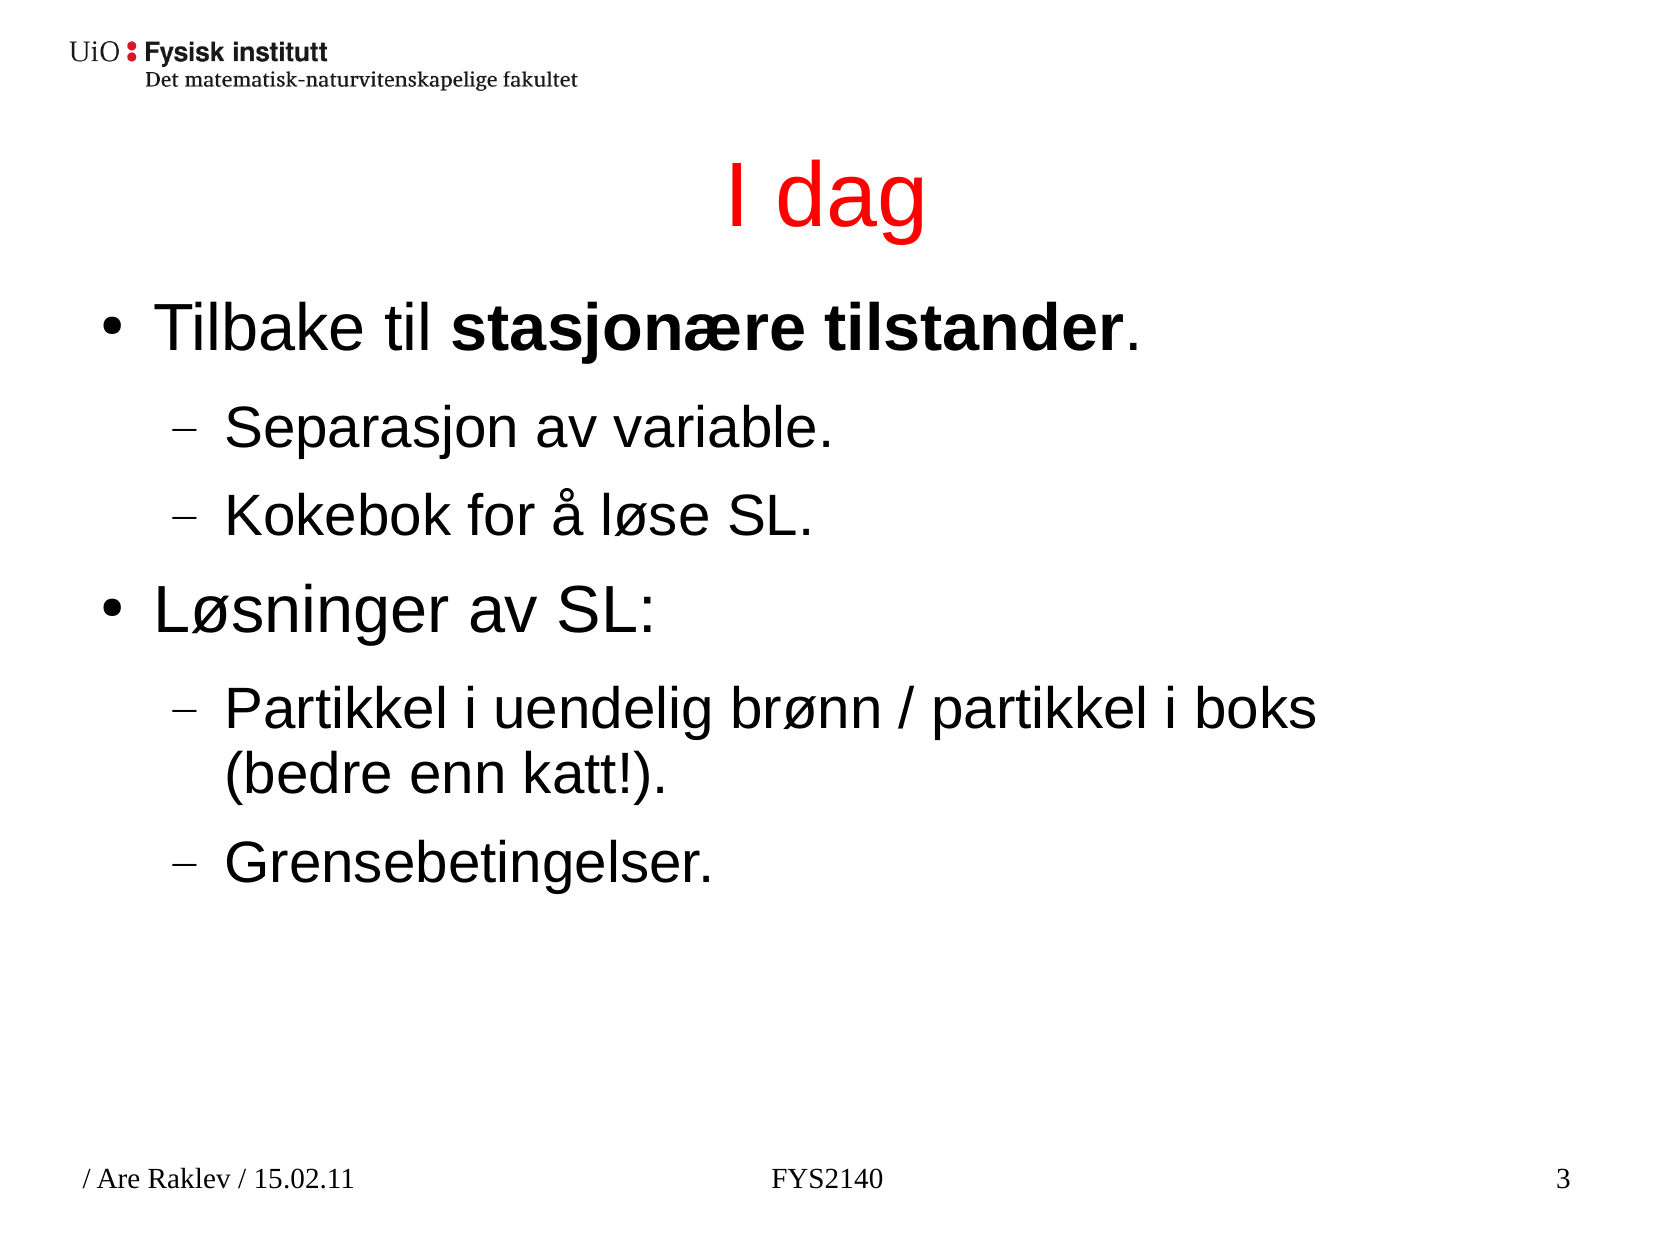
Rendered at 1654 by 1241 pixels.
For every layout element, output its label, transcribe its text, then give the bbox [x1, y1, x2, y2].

title I dag [82, 90, 1571, 290]
picture [68, 37, 581, 93]
list Tilbake til stasjonære tilstander. Separasjon av variable. Kokebok for å løse SL. Løsninger av SL: Partikkel i uendelig brønn / partikkel i boks (bedre enn katt!). Grensebetingelser. [82, 290, 1613, 1094]
